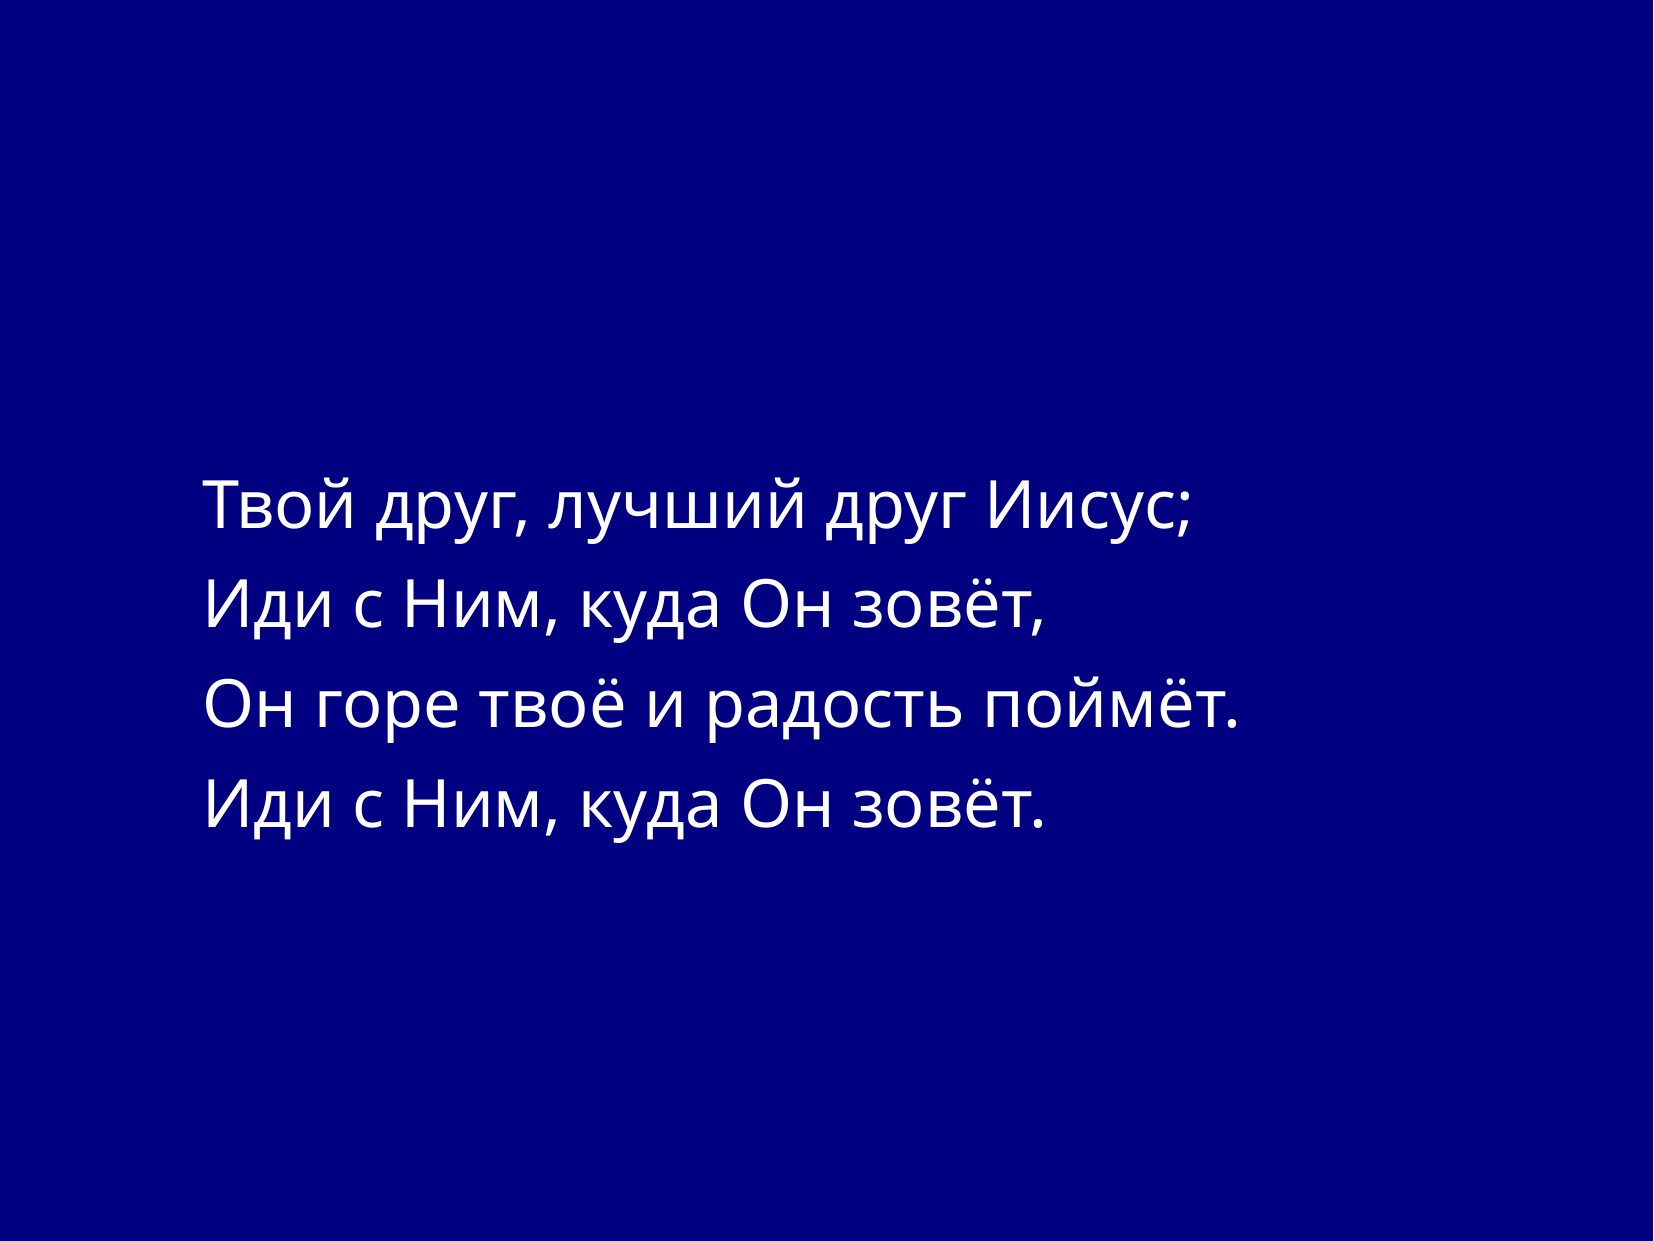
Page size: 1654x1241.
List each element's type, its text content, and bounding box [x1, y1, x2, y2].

text_box Твой друг, лучший друг Иисус; Иди с Ним, куда Он зовёт, Он горе твоё и радость поймёт. Иди с Ним, куда Он зовёт. [75, 150, 1576, 1163]
